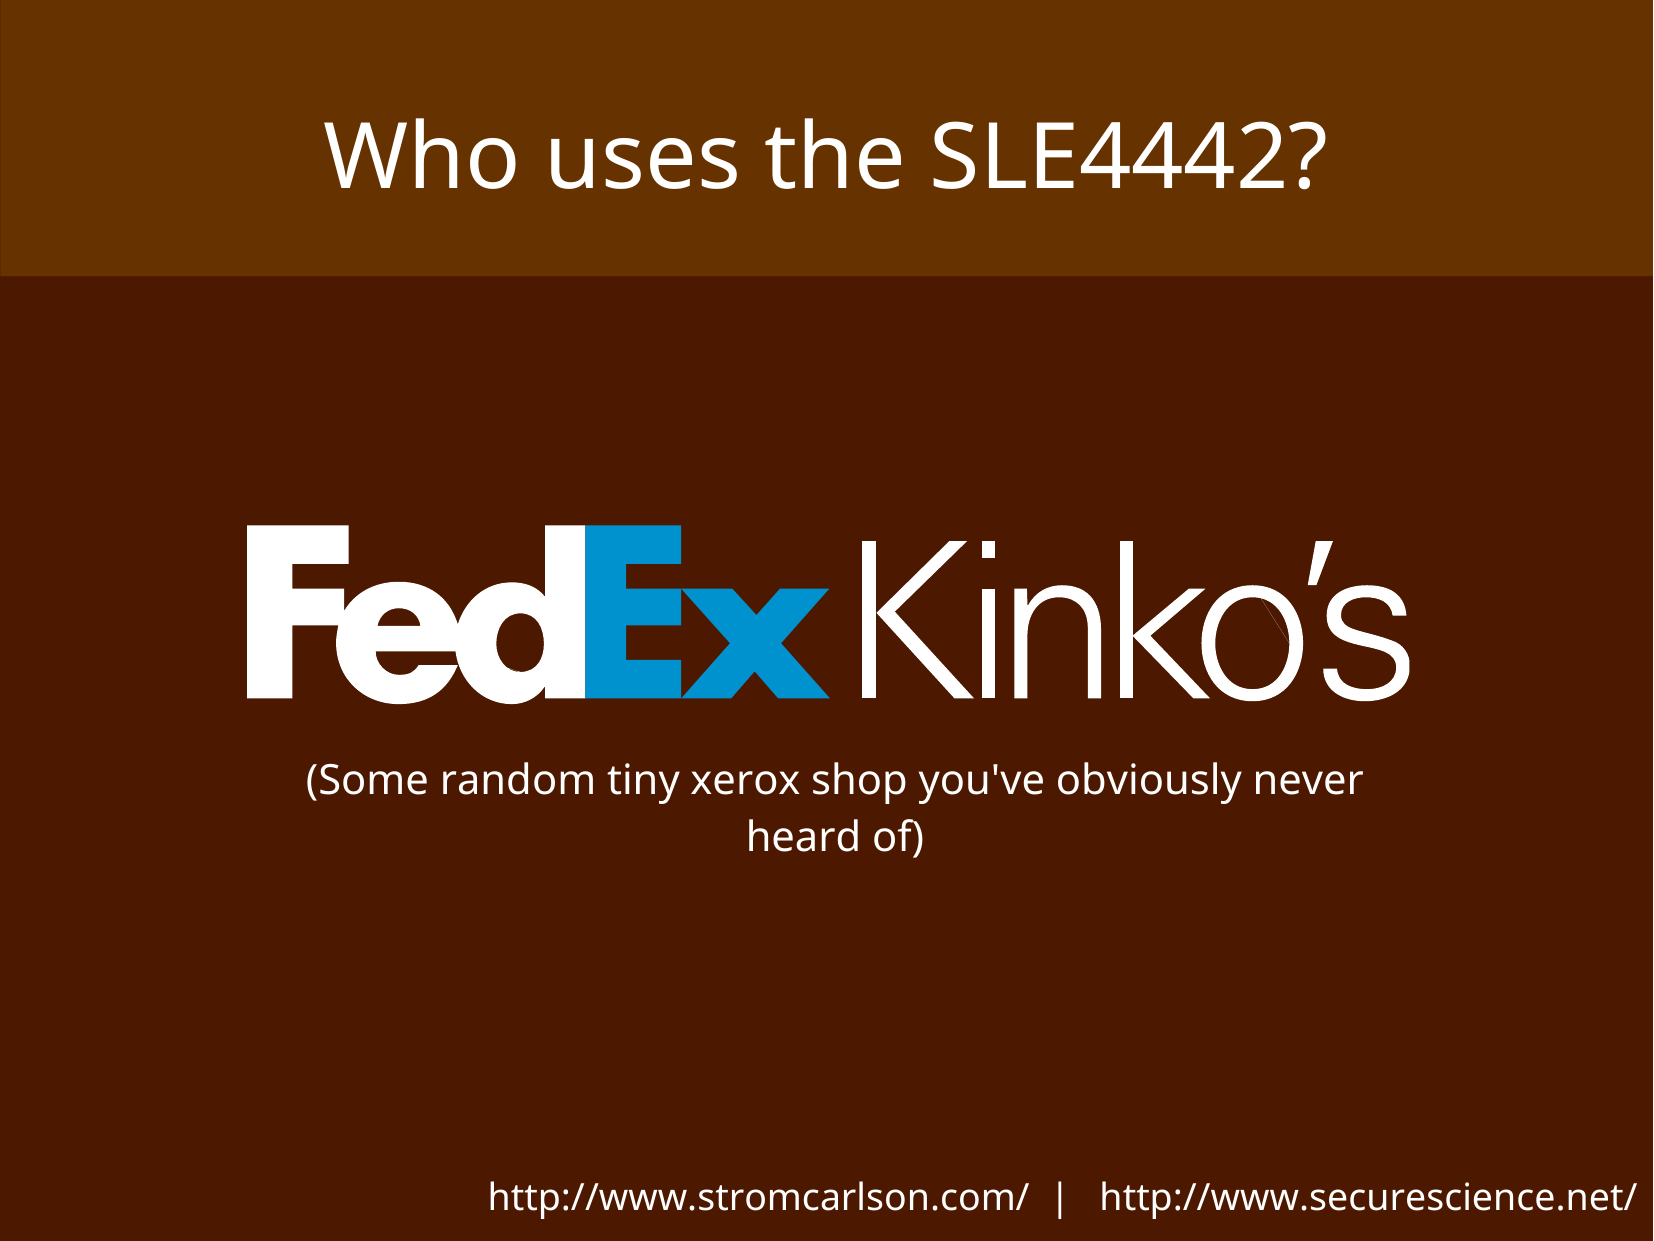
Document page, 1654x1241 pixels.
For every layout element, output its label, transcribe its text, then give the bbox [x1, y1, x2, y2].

picture [246, 524, 1410, 705]
text_box (Some random tiny xerox shop you've obviously never heard of) [243, 742, 1427, 811]
title Who uses the SLE4442? [82, 49, 1571, 257]
